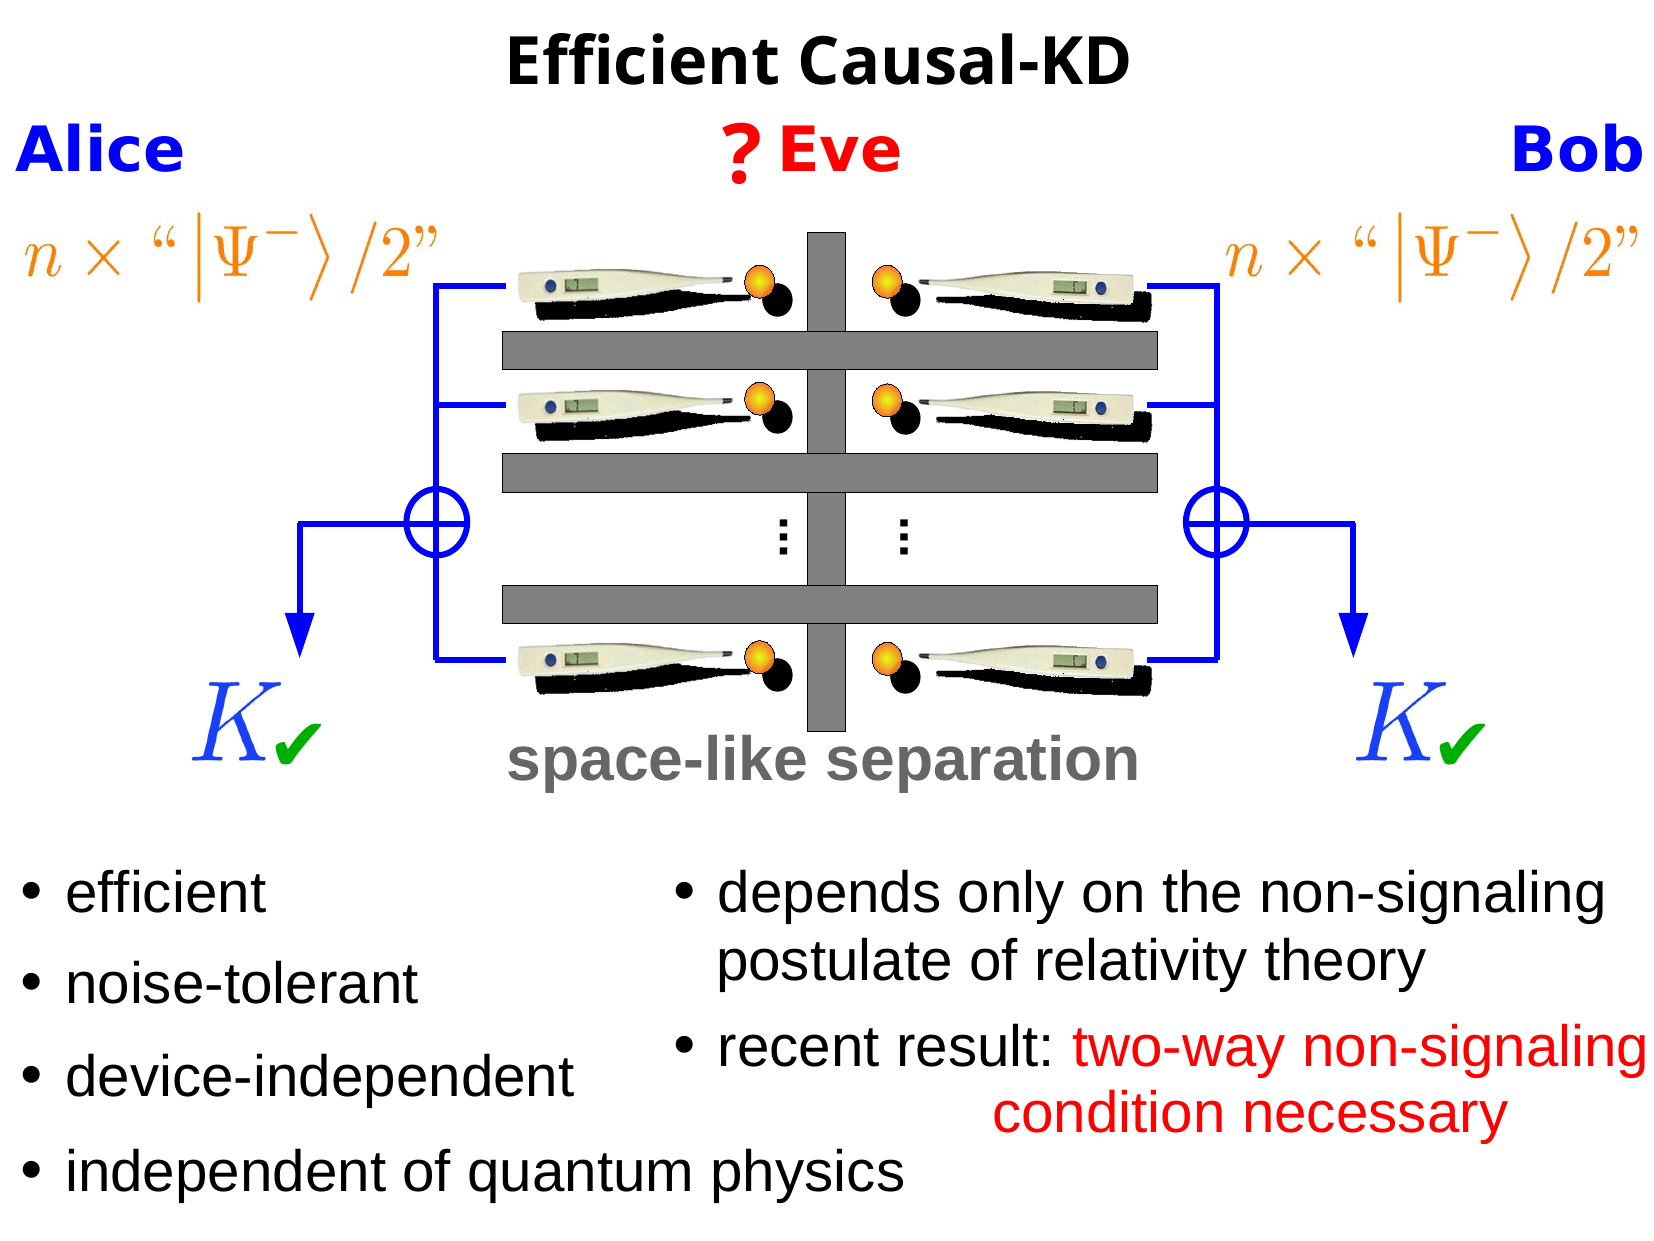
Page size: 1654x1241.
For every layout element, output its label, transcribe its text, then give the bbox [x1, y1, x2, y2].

text_box [1220, 489, 1247, 521]
text_box [872, 383, 903, 417]
picture [510, 257, 737, 310]
text_box postulate of relativity theory [701, 920, 1449, 1004]
text_box ✔ [252, 694, 349, 805]
text_box • depends only on the non-signaling [652, 851, 1618, 962]
text_box Efficient Causal-KD [489, 5, 1465, 116]
text_box [744, 640, 775, 674]
picture [1350, 675, 1450, 766]
text_box • noise-tolerant [0, 942, 545, 1035]
text_box [744, 265, 775, 299]
picture [914, 379, 1141, 432]
text_box [872, 642, 903, 676]
text_box space-like separation [491, 716, 1165, 830]
text_box [872, 265, 903, 299]
picture [914, 633, 1141, 686]
picture [21, 204, 443, 314]
text_box [502, 232, 1158, 716]
text_box [406, 527, 433, 556]
text_box ? [708, 87, 790, 254]
picture [439, 289, 443, 314]
text_box ✔ [1416, 695, 1513, 805]
text_box ... [881, 502, 954, 582]
text_box ... [741, 502, 833, 582]
picture [186, 675, 285, 766]
text_box [1185, 489, 1214, 556]
text_box [744, 382, 775, 416]
text_box • efficient [0, 851, 281, 942]
text_box Alice [0, 105, 203, 216]
picture [510, 378, 737, 431]
picture [510, 631, 737, 684]
text_box • independent of quantum physics [0, 1130, 917, 1241]
text_box [406, 489, 433, 521]
text_box • recent result: two-way non-signaling condition necessary [652, 1004, 1654, 1150]
text_box Bob [1495, 105, 1654, 216]
text_box [439, 489, 468, 556]
picture [1222, 204, 1644, 314]
text_box [1220, 527, 1247, 556]
picture [914, 259, 1141, 312]
text_box Eve [790, 105, 949, 231]
text_box • device-independent [0, 1035, 652, 1130]
